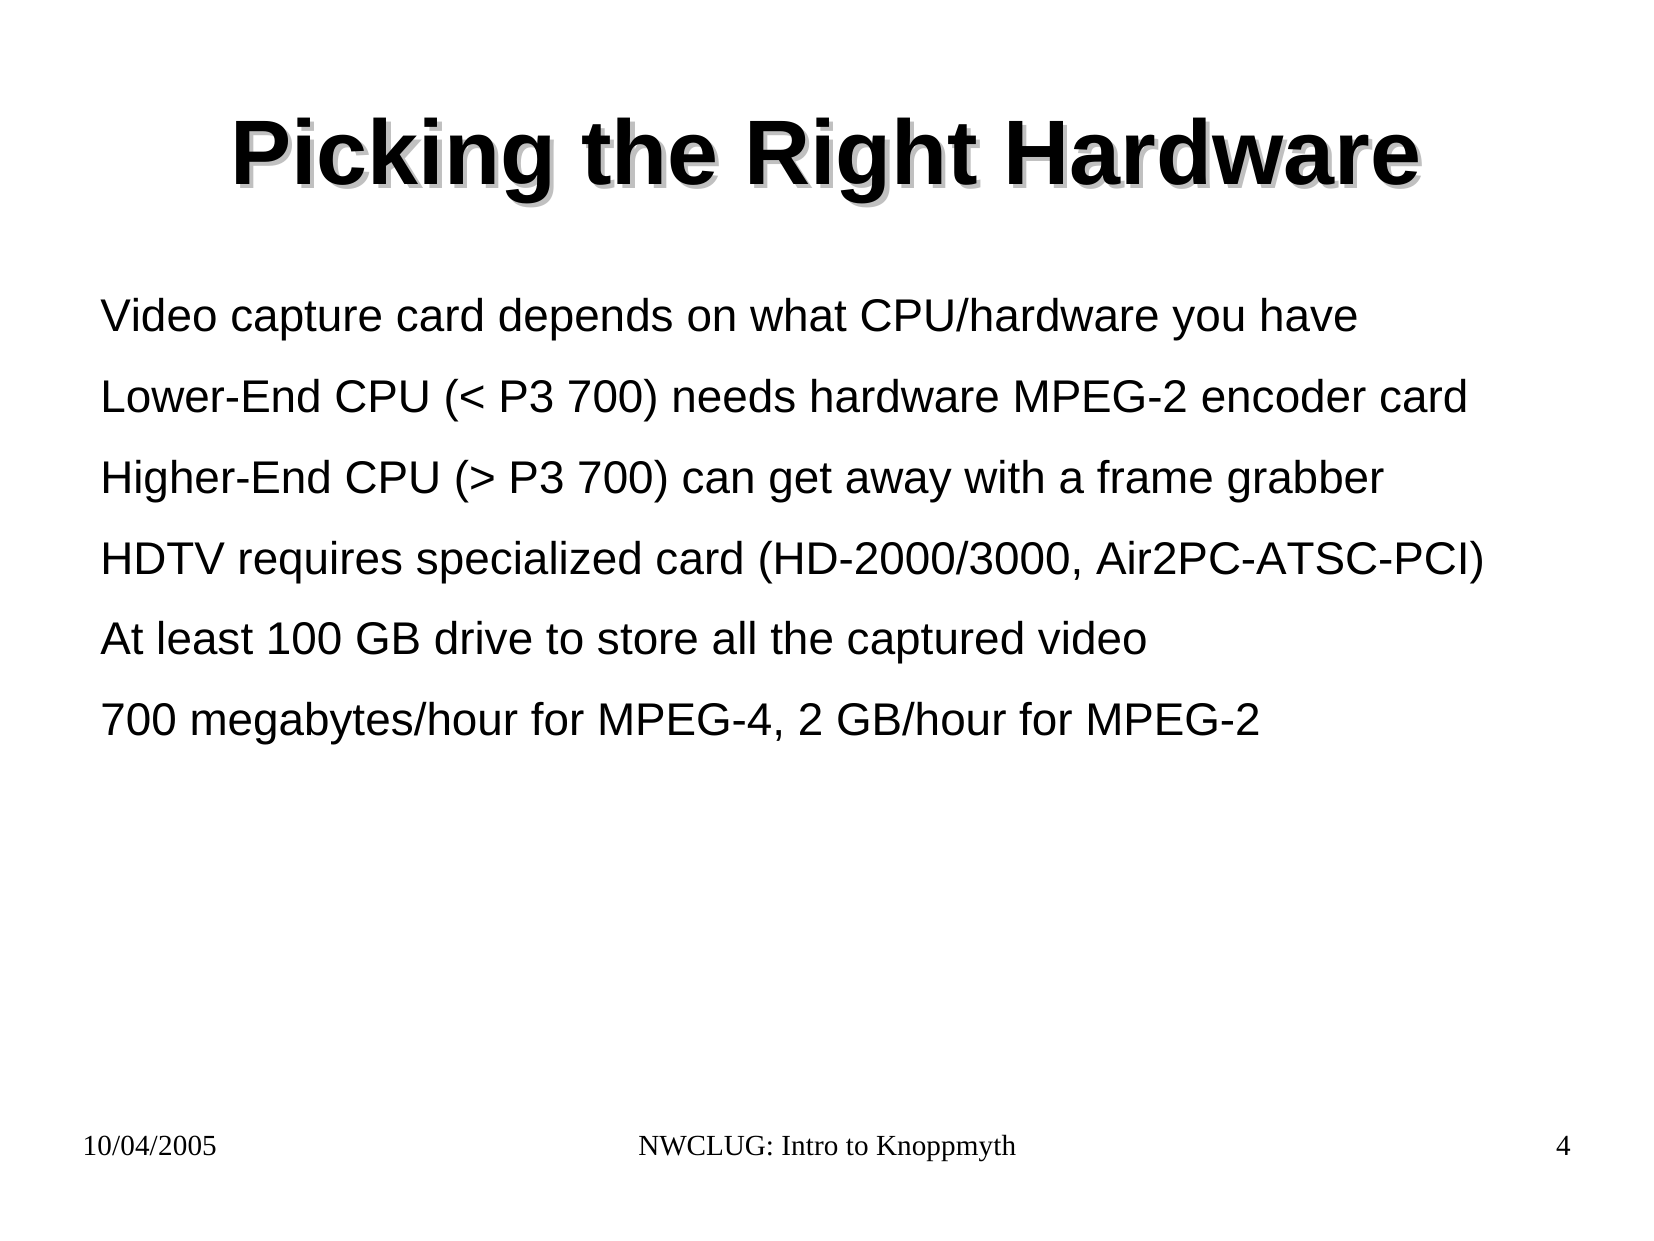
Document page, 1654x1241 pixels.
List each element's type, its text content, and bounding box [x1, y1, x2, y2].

title Picking the Right Hardware [82, 49, 1571, 257]
list Video capture card depends on what CPU/hardware you have Lower-End CPU (< P3 700) needs hardware MPEG-2 encoder card Higher-End CPU (> P3 700) can get away with a frame grabber HDTV requires specialized card (HD-2000/3000, Air2PC-ATSC-PCI) At least 100 GB drive to store all the captured video 700 megabytes/hour for MPEG-4, 2 GB/hour for MPEG-2 [82, 290, 1571, 1109]
